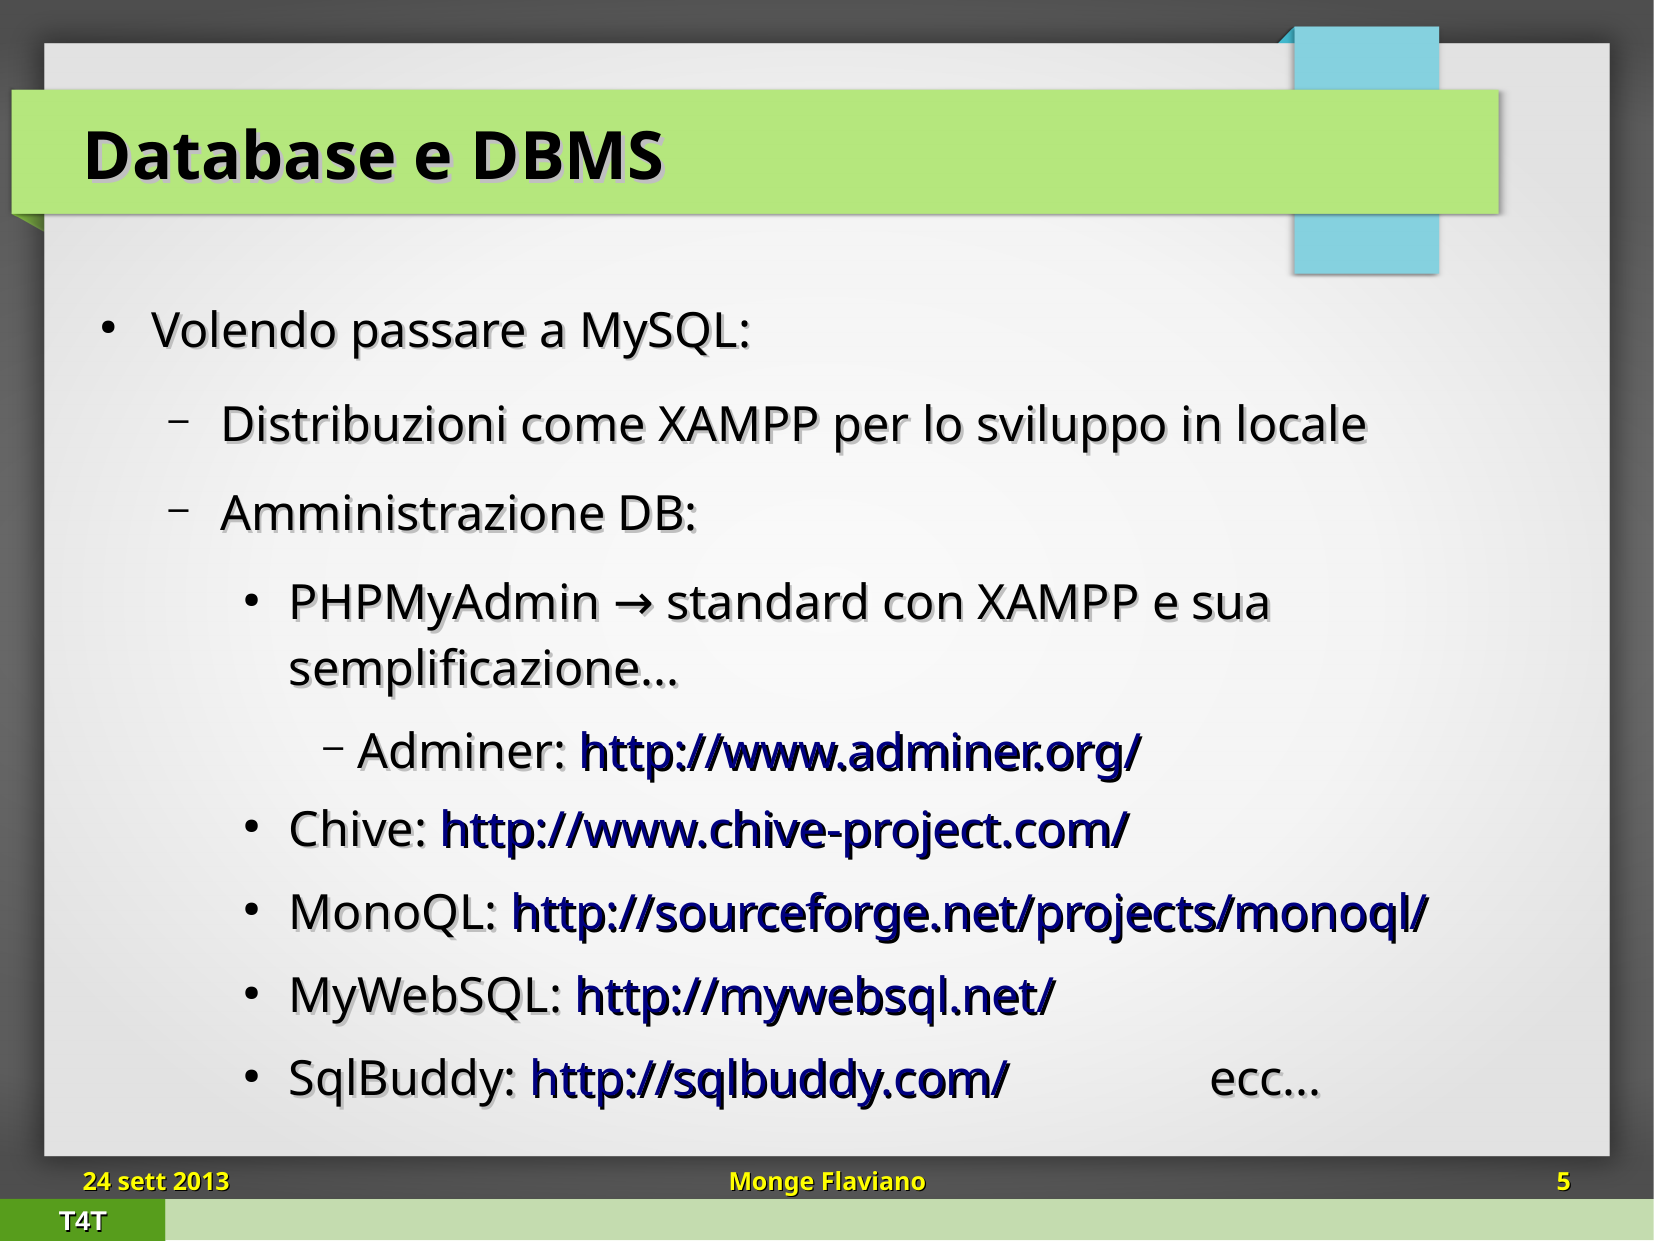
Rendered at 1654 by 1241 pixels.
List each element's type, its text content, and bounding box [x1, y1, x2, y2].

list Volendo passare a MySQL: Distribuzioni come XAMPP per lo sviluppo in locale Amministrazione DB: PHPMyAdmin → standard con XAMPP e sua semplificazione... Adminer: http://www.adminer.org/ Chive: http://www.chive-project.com/ MonoQL: http://sourceforge.net/projects/monoql/ MyWebSQL: http://mywebsql.net/ SqlBuddy: http://sqlbuddy.com/ ecc... [82, 295, 1571, 1111]
title Database e DBMS [82, 94, 1264, 213]
picture [0, 0, 1654, 1198]
